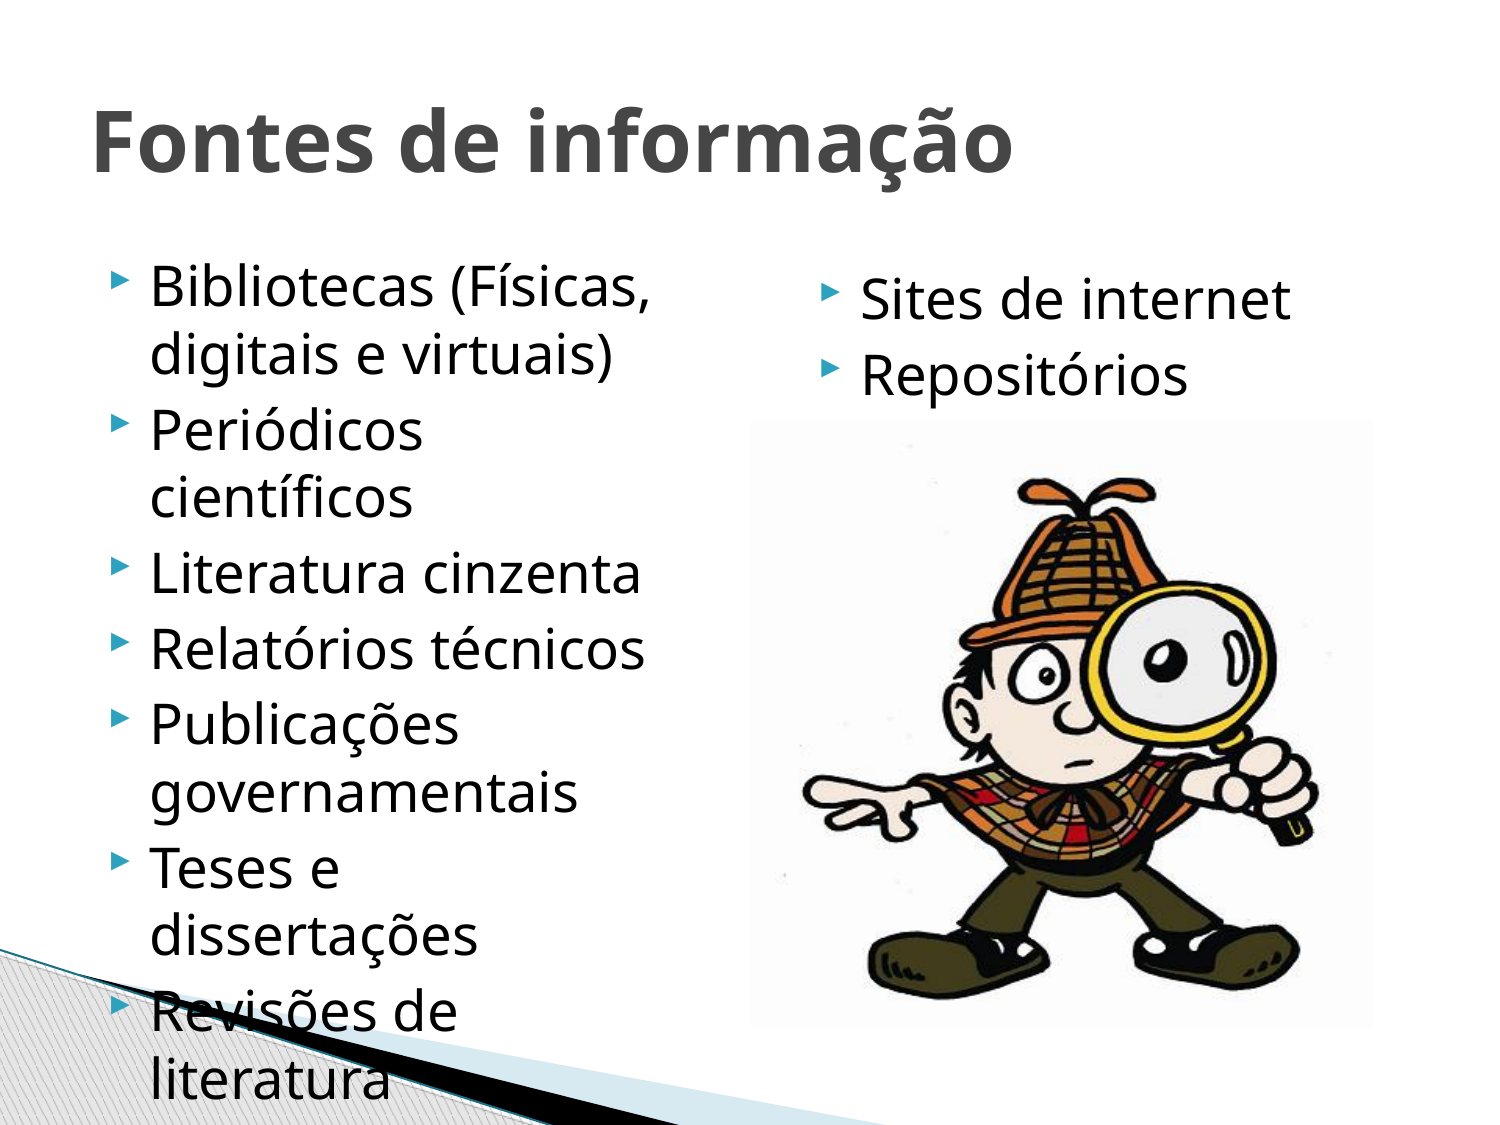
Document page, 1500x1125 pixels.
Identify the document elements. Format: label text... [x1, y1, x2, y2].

list Bibliotecas (Físicas, digitais e virtuais) Periódicos científicos Literatura cinzenta Relatórios técnicos Publicações governamentais Teses e dissertações Revisões de literatura [75, 242, 680, 986]
picture [750, 420, 1374, 1029]
text_box Sites de internet Repositórios institucionais [785, 255, 1355, 420]
title Fontes de informação [75, 45, 1425, 233]
